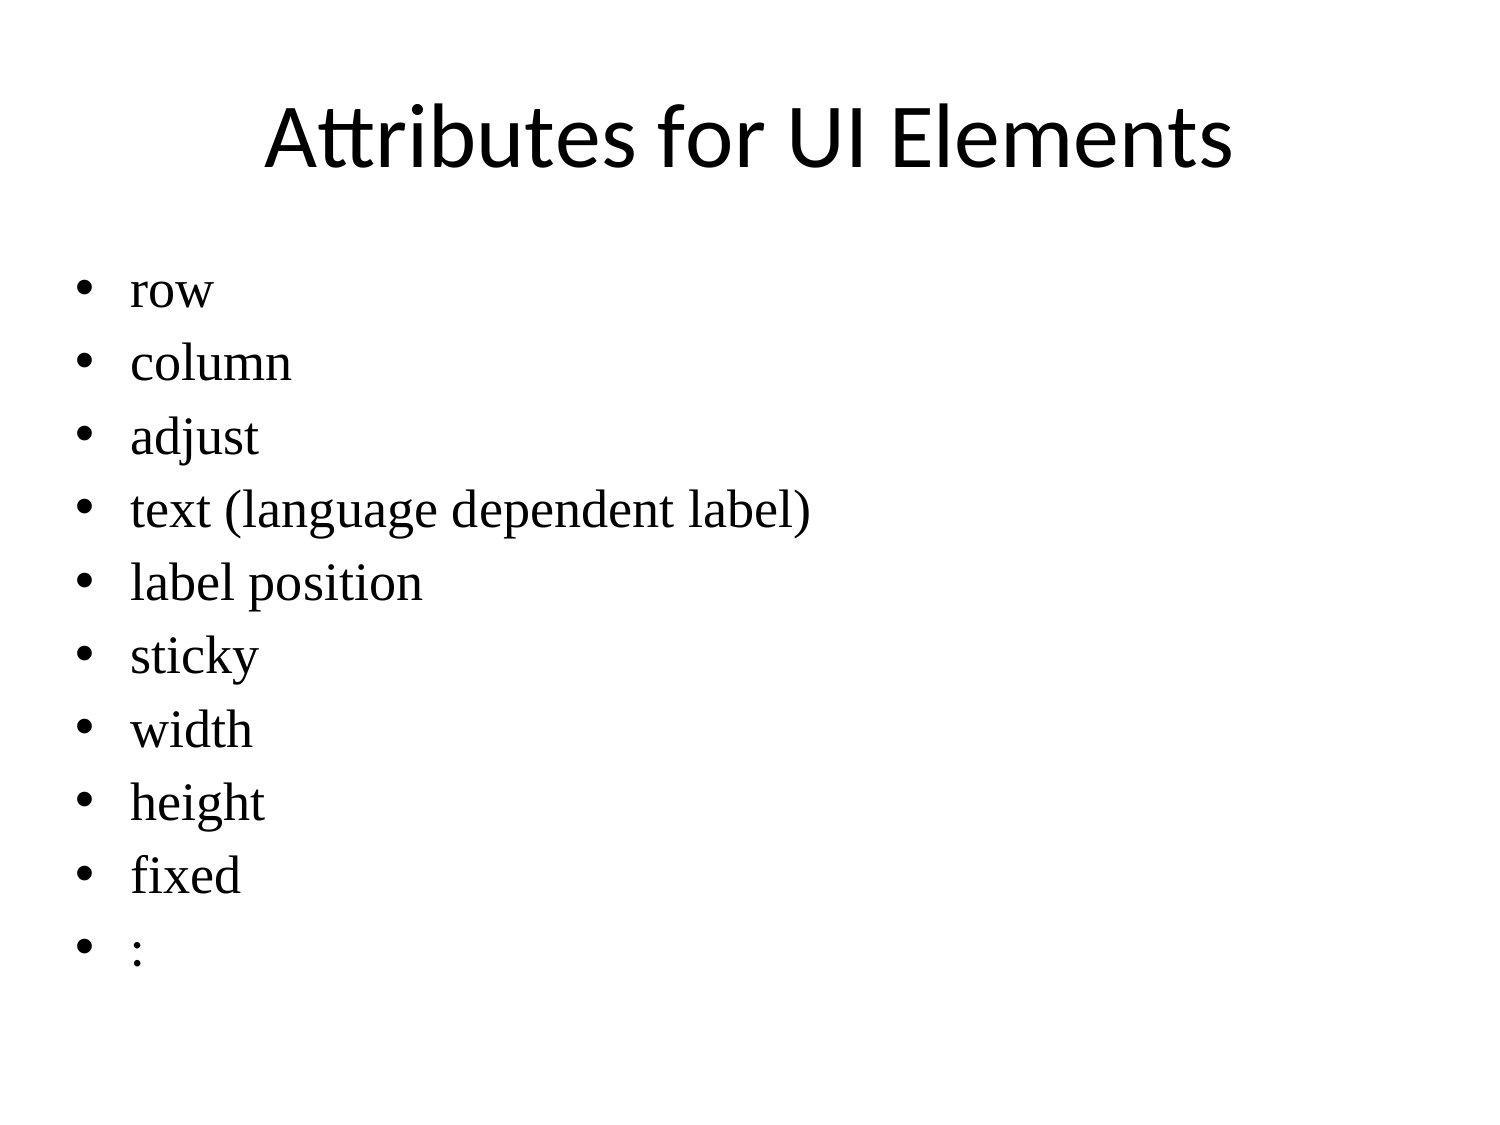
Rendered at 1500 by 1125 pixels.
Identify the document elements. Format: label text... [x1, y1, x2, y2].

title Attributes for UI Elements [75, 28, 1425, 249]
list row column adjust text (language dependent label) label position sticky width height fixed : [75, 262, 1425, 991]
